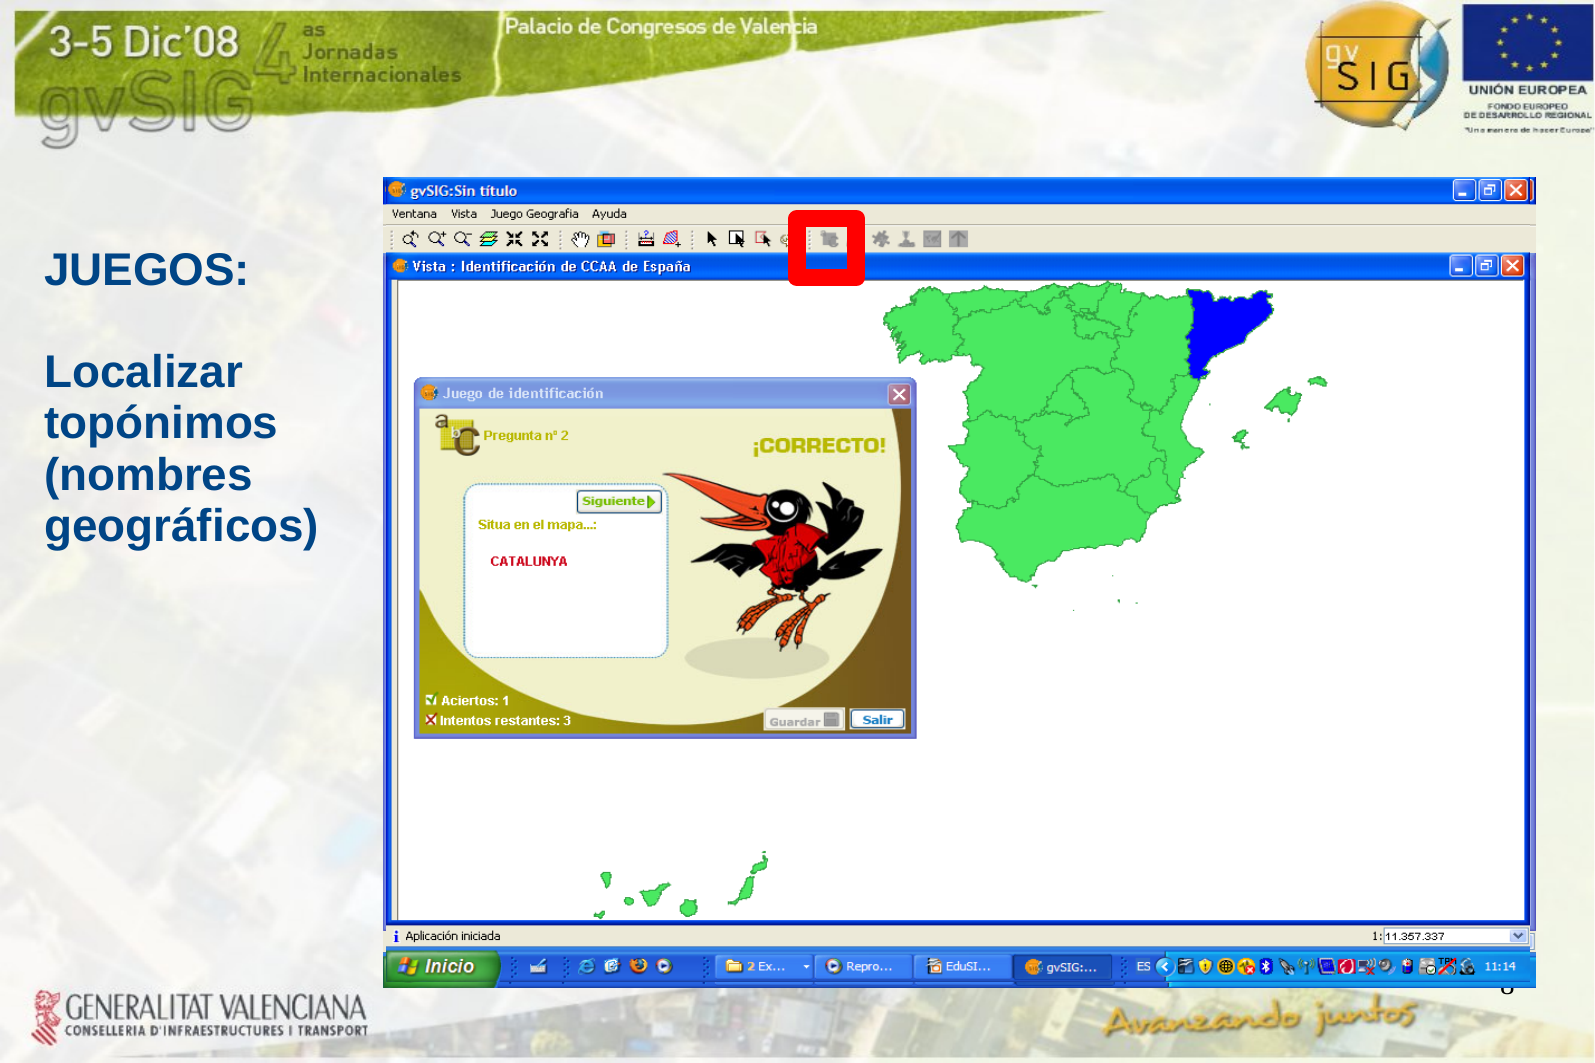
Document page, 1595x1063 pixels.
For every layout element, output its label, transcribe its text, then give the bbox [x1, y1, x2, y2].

text_box JUEGOS: Localizar topónimos (nombres geográficos) [29, 236, 383, 719]
picture [0, 0, 1595, 1063]
